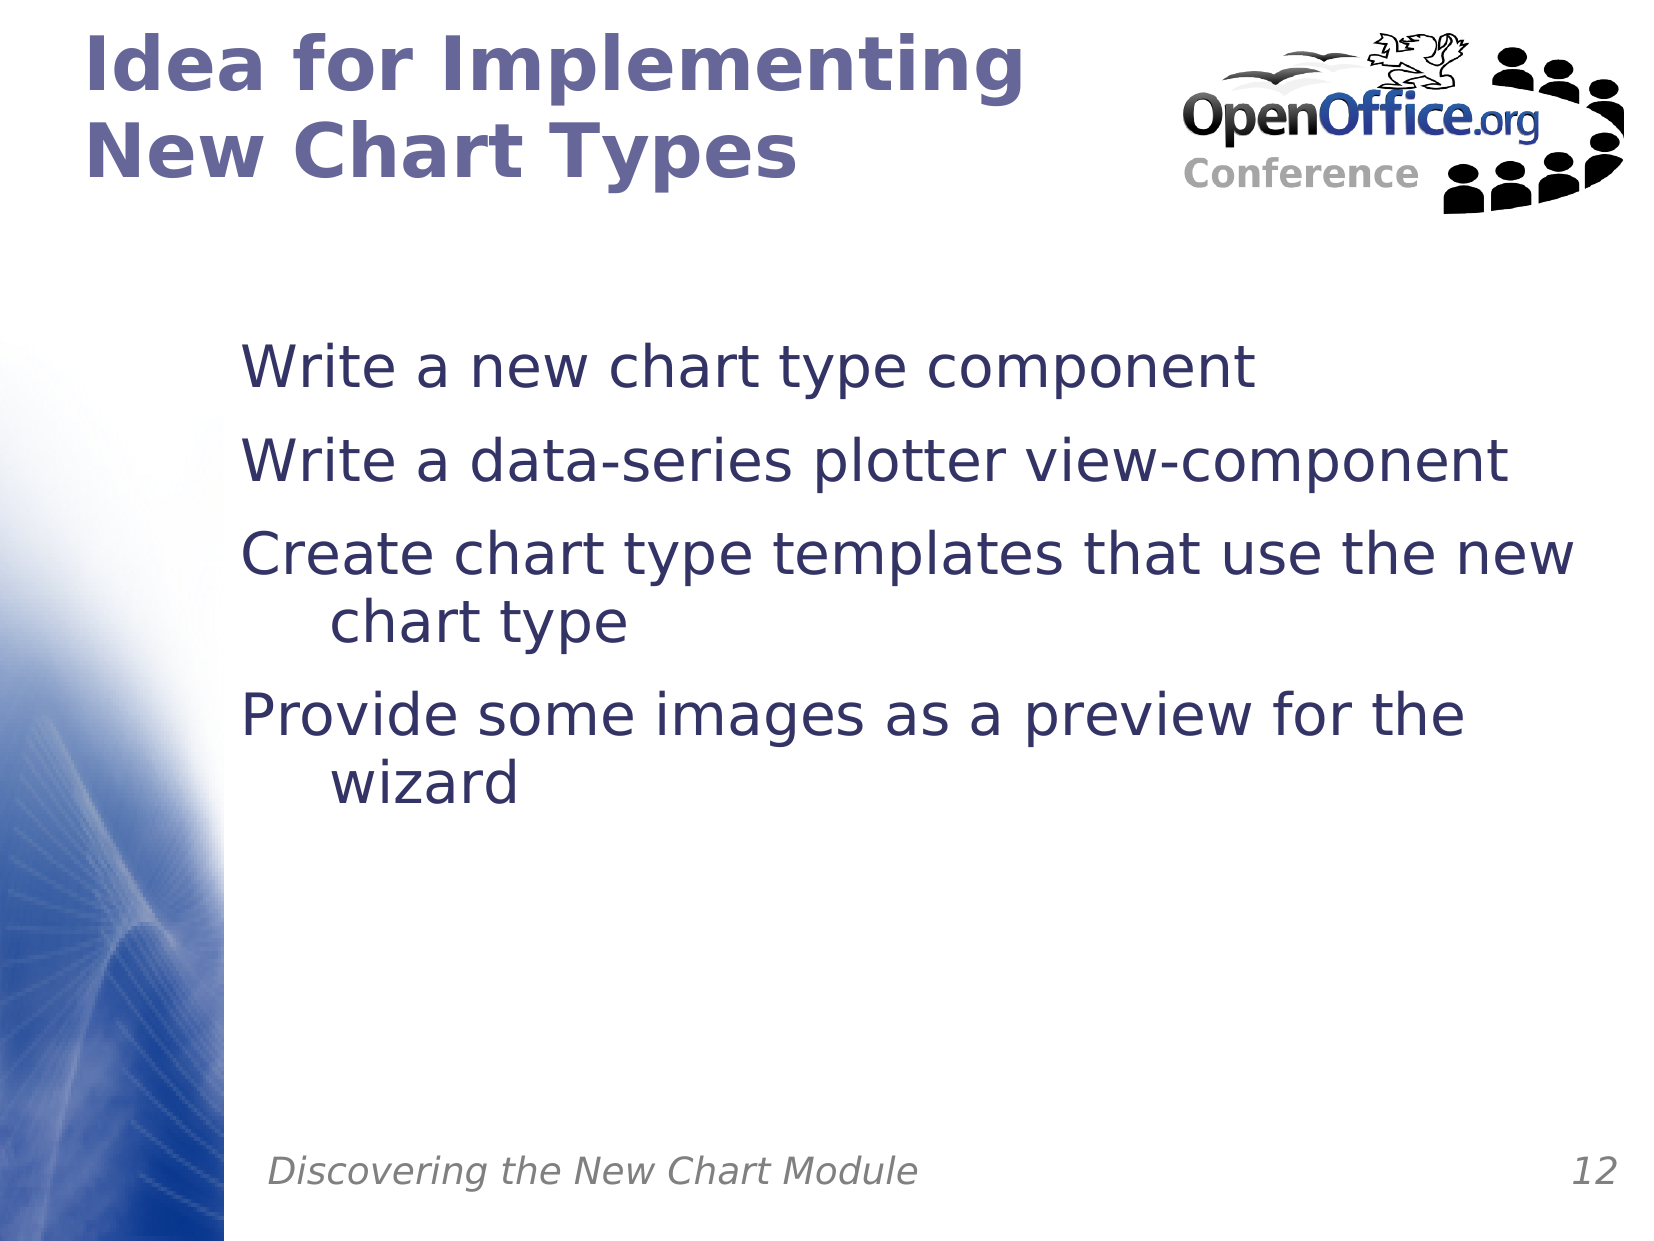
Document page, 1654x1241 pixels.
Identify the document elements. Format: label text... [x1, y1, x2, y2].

picture [1183, 33, 1624, 214]
picture [0, 0, 224, 1241]
title Idea for Implementing New Chart Types [24, 21, 1163, 196]
list Write a new chart type component Write a data-series plotter view-component Create chart type templates that use the new chart type Provide some images as a preview for the wizard [223, 333, 1619, 1133]
